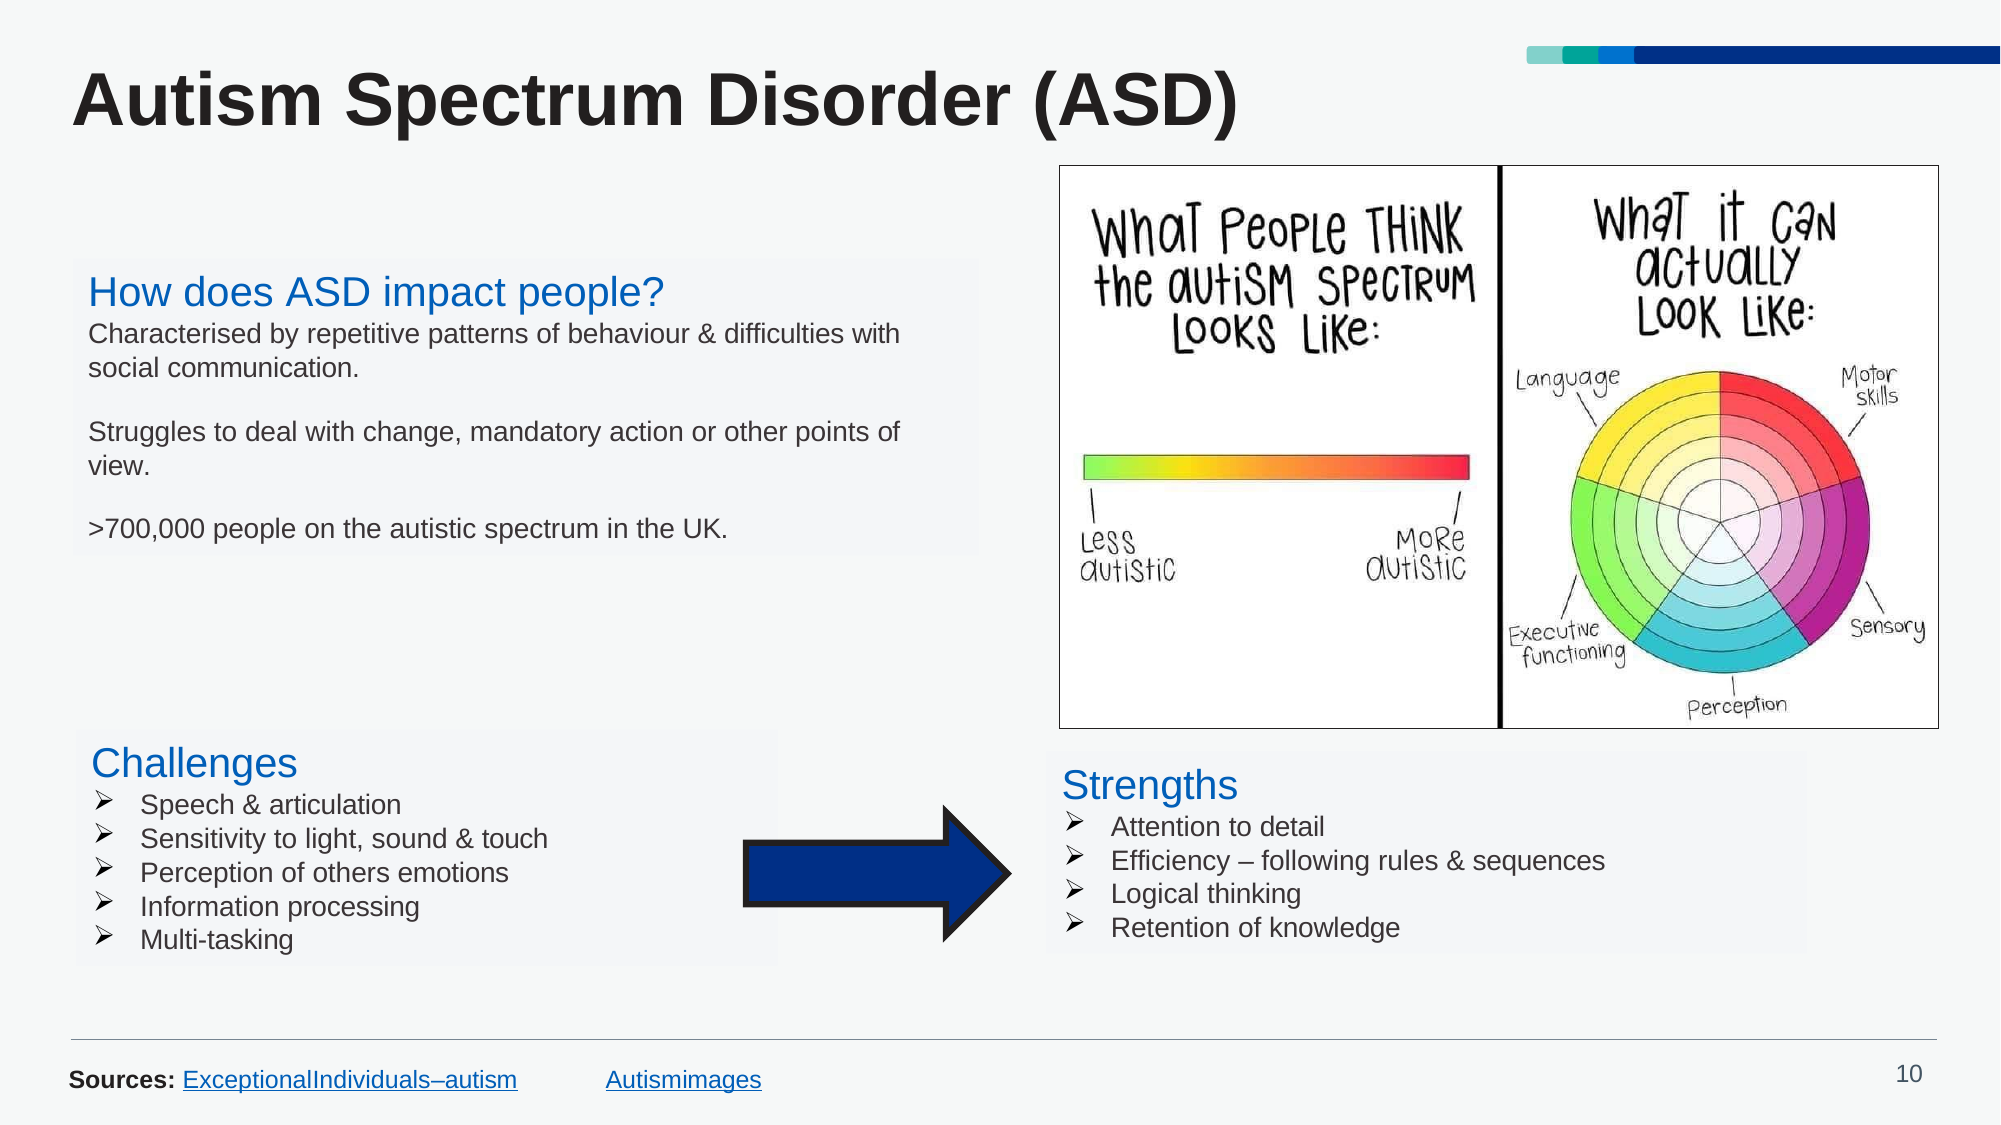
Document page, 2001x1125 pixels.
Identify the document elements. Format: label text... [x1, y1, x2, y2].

picture [1060, 166, 1938, 728]
text_box [750, 822, 1002, 925]
text_box [73, 258, 979, 556]
text_box Challenges [88, 734, 303, 784]
text_box [76, 729, 778, 966]
text_box Strengths [1059, 755, 1243, 805]
text_box [1046, 751, 1807, 954]
title Autism Spectrum Disorder (ASD) [67, 48, 1306, 144]
text_box Sources: Exceptional Individuals – autism [66, 1063, 540, 1097]
text_box [1889, 1057, 1932, 1091]
text_box Autism images [603, 1063, 772, 1097]
text_box Speech & articulation Sensitivity to light, sound & touch Perception of others emotions Information processing Multi-tasking [88, 784, 554, 958]
text_box Attention to detail Efficiency – following rules & sequences Logical thinking Retention of knowledge [1059, 805, 1612, 946]
text_box How does ASD impact people? Characterised by repetitive patterns of behaviour & difficulties with social communication. Struggles to deal with change, mandatory action or other points of view. >700,000 people on the autistic spectrum in the UK. [86, 262, 912, 547]
